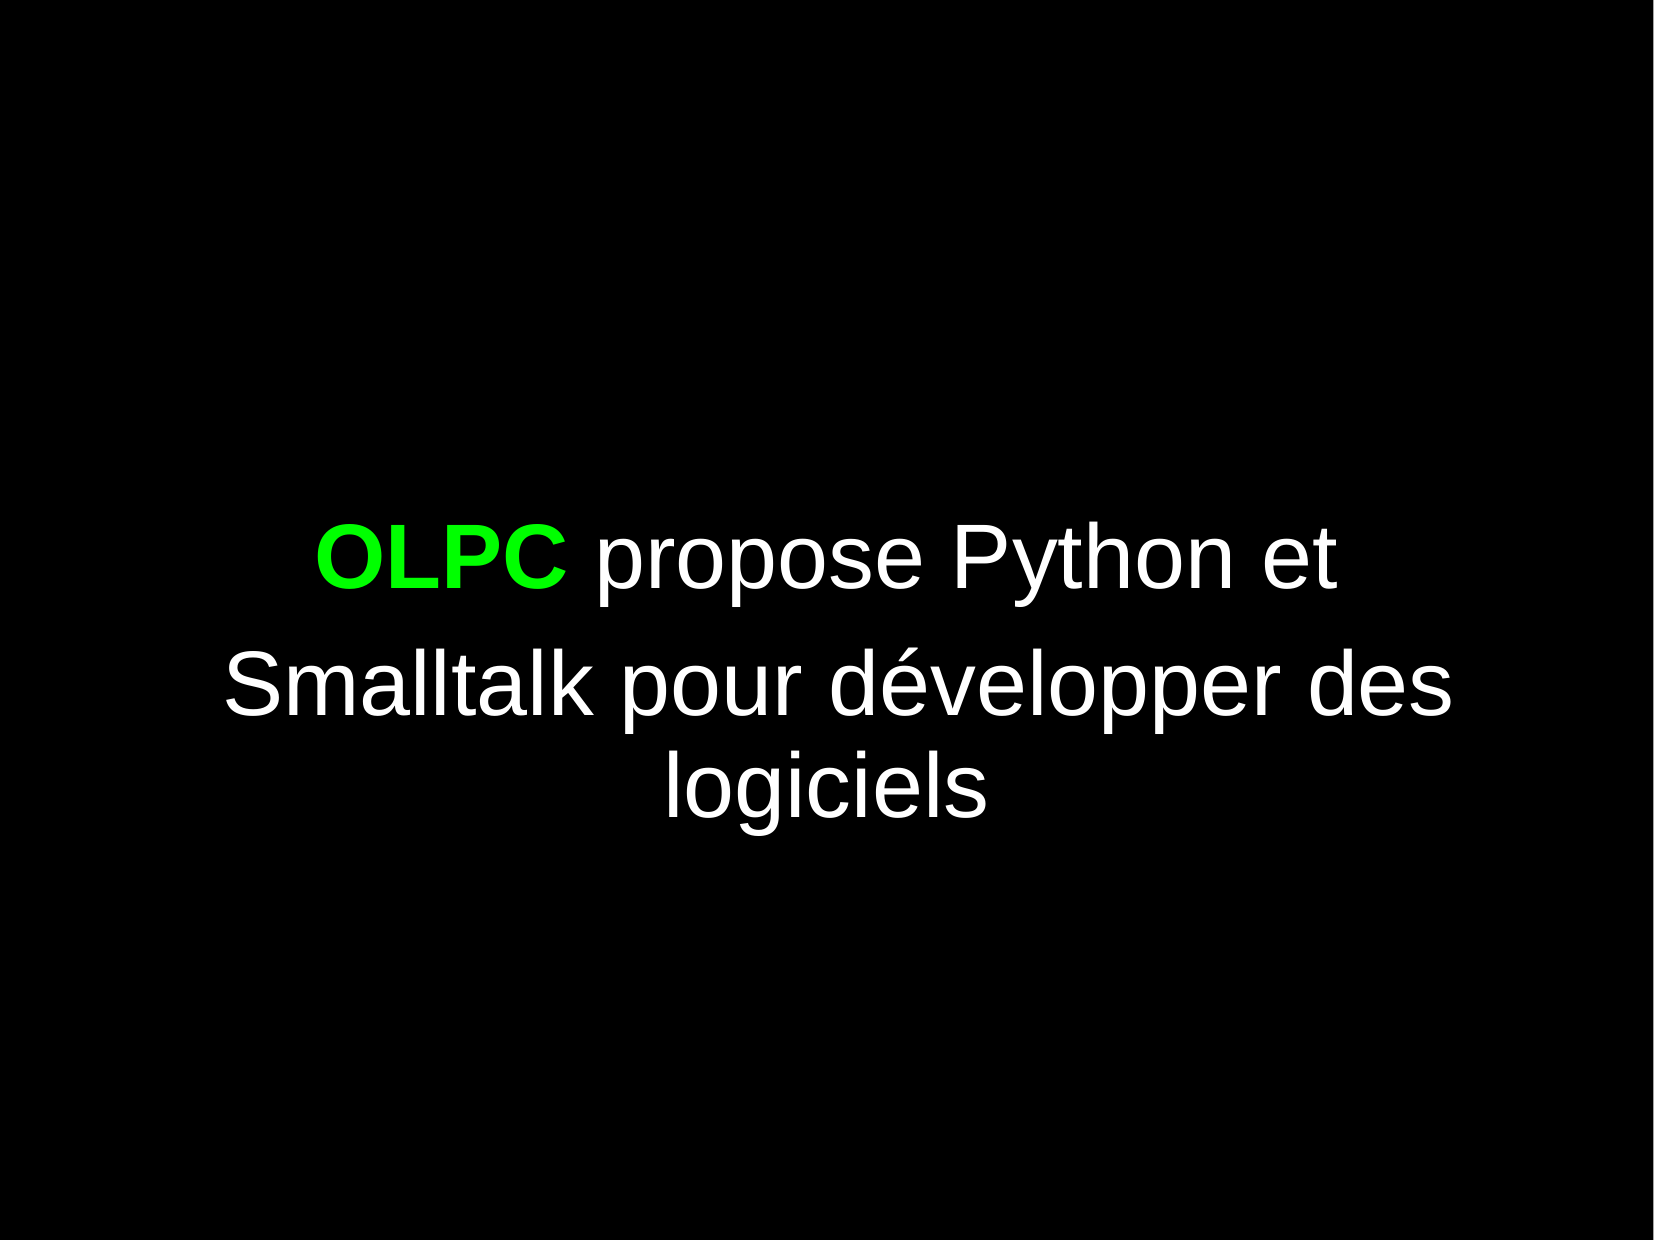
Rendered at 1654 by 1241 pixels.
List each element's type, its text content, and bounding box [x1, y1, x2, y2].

text_box OLPC propose Python et Smalltalk pour développer des logiciels [59, 497, 1595, 845]
